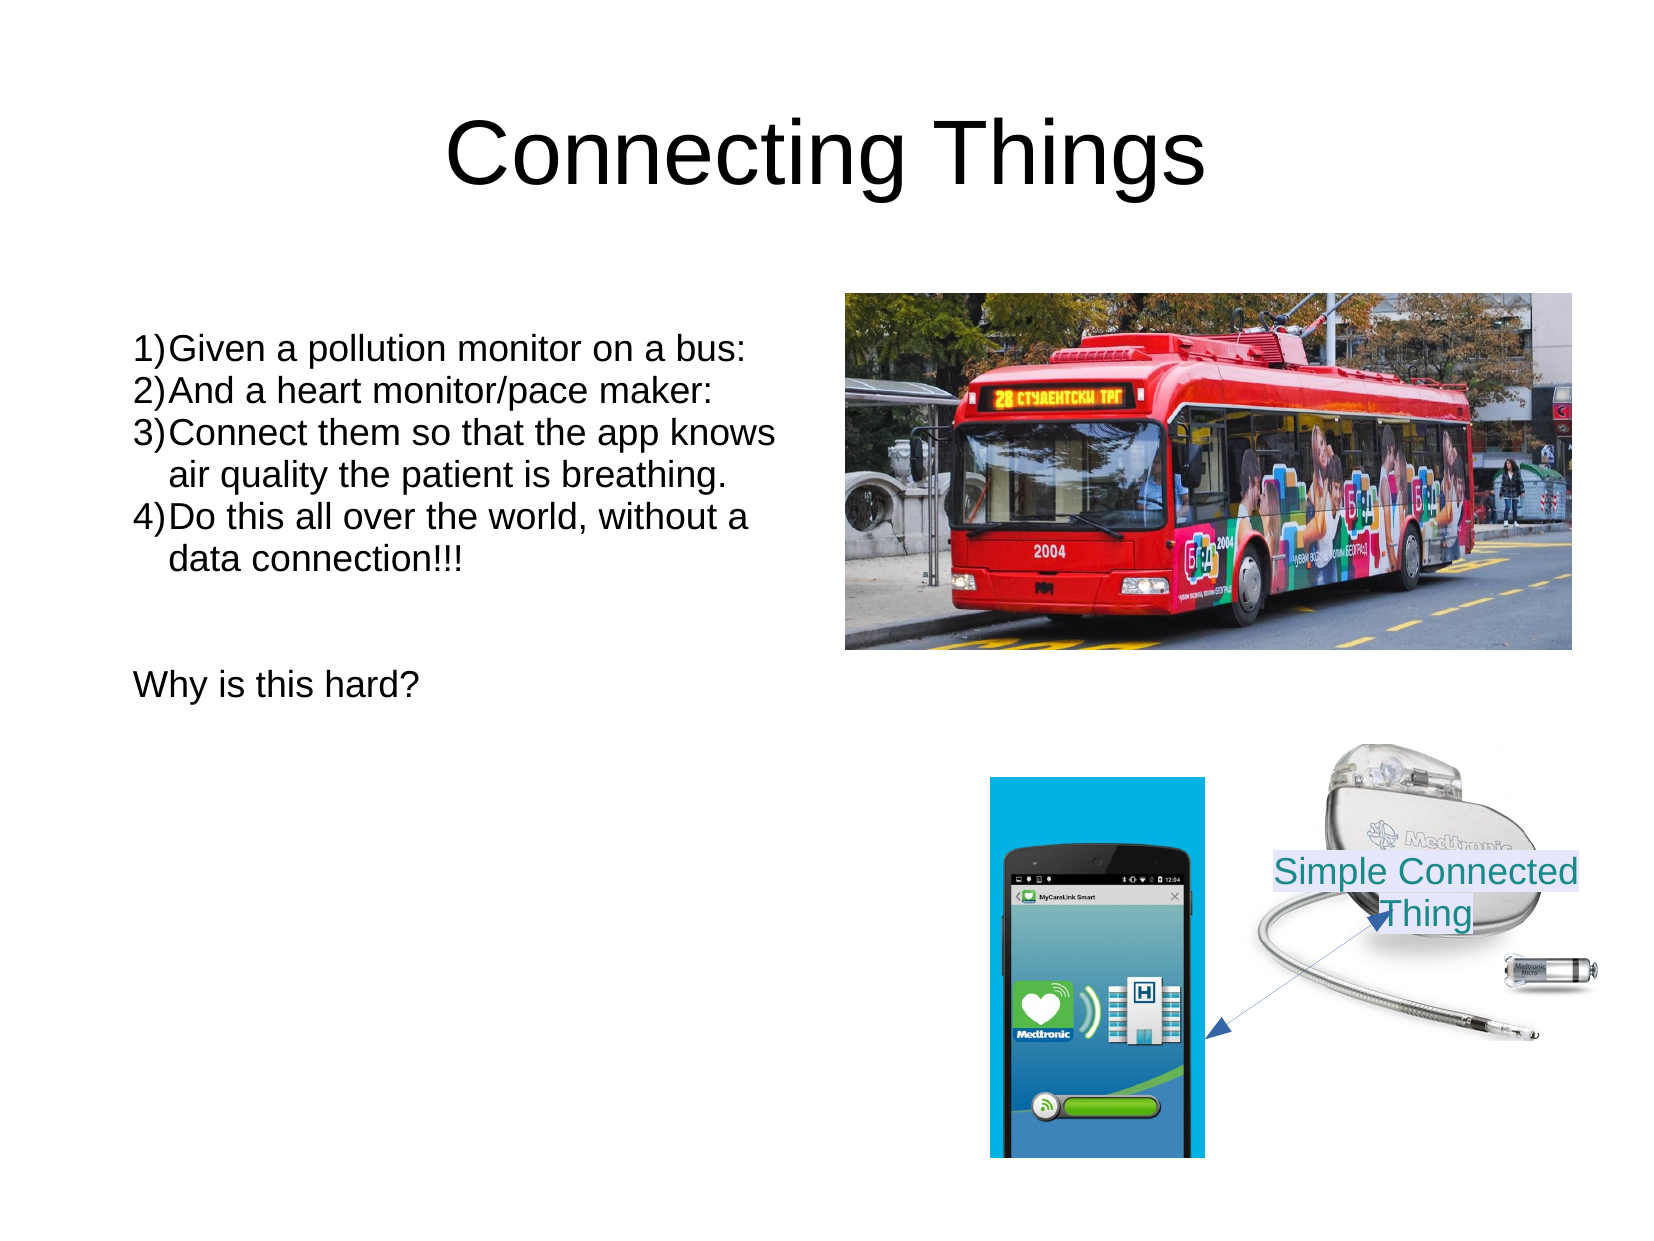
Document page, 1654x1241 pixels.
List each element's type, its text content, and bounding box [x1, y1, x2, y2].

picture [1228, 744, 1624, 1041]
title Connecting Things [82, 49, 1571, 257]
picture [1002, 843, 1192, 1158]
picture [845, 293, 1572, 650]
text_box Given a pollution monitor on a bus: And a heart monitor/pace maker: Connect them so that the app knows air quality the patient is breathing. Do this all over the world, without a data connection!!! Why is this hard? [118, 319, 792, 839]
